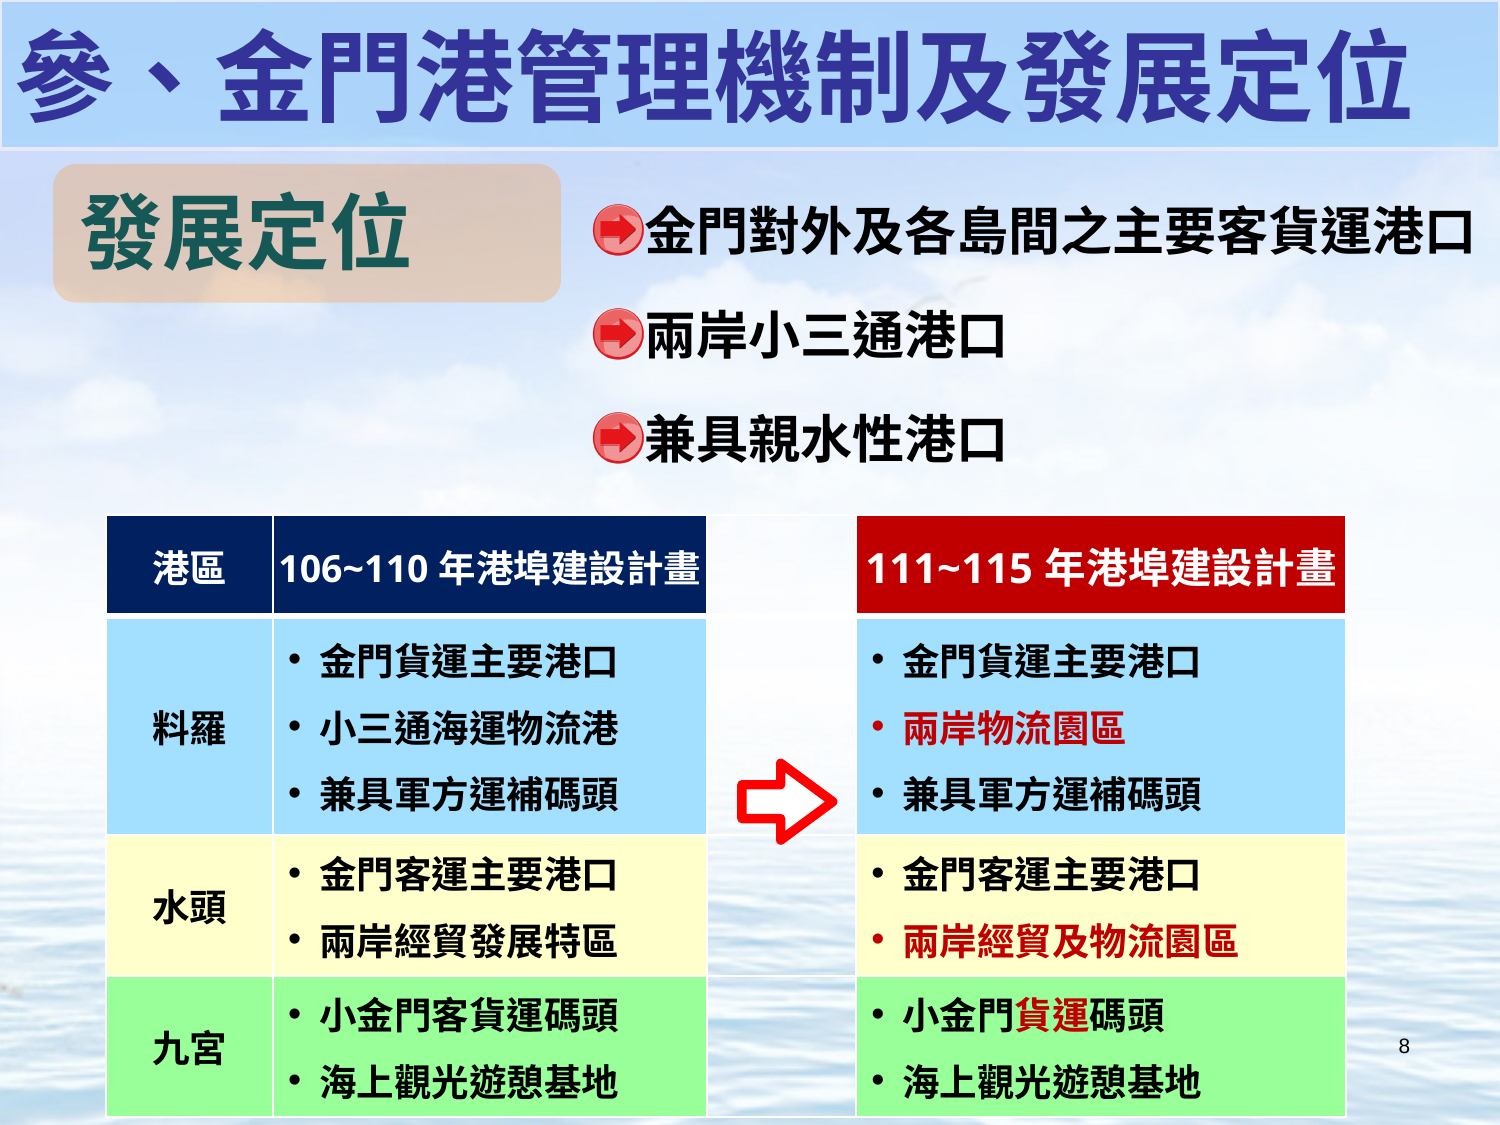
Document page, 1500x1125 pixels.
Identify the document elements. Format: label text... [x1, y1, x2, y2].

table_cell 料羅 [107, 619, 272, 834]
text_box 發展定位 [64, 172, 550, 288]
slide_number <編號> [1347, 1025, 1425, 1100]
table_cell [708, 977, 855, 1116]
table_header [708, 516, 855, 613]
table_cell [708, 619, 855, 834]
table_cell 小金門貨運碼頭 海上觀光遊憩基地 [857, 977, 1345, 1116]
table_header 106~110年港埠建設計畫 [274, 516, 706, 613]
table_header 111~115年港埠建設計畫 [857, 516, 1345, 613]
table_cell 金門貨運主要港口 兩岸物流園區 兼具軍方運補碼頭 [857, 619, 1345, 834]
table_cell 小金門客貨運碼頭 海上觀光遊憩基地 [274, 977, 706, 1116]
table_cell 九宮 [107, 977, 272, 1116]
table_cell [708, 836, 855, 975]
list 金門對外及各島間之主要客貨運港口 兩岸小三通港口 兼具親水性港口 [501, 159, 1500, 575]
text_box [53, 163, 561, 303]
table_cell 金門客運主要港口 兩岸經貿及物流園區 [857, 836, 1345, 975]
text_box 參、金門港管理機制及發展定位 [0, 0, 1500, 149]
text_box [741, 763, 833, 841]
table_cell 金門貨運主要港口 小三通海運物流港 兼具軍方運補碼頭 [274, 619, 706, 834]
table_cell 水頭 [107, 836, 272, 975]
table_cell 金門客運主要港口 兩岸經貿發展特區 [274, 836, 706, 975]
table_header 港區 [107, 516, 272, 613]
picture [0, 149, 1500, 1125]
